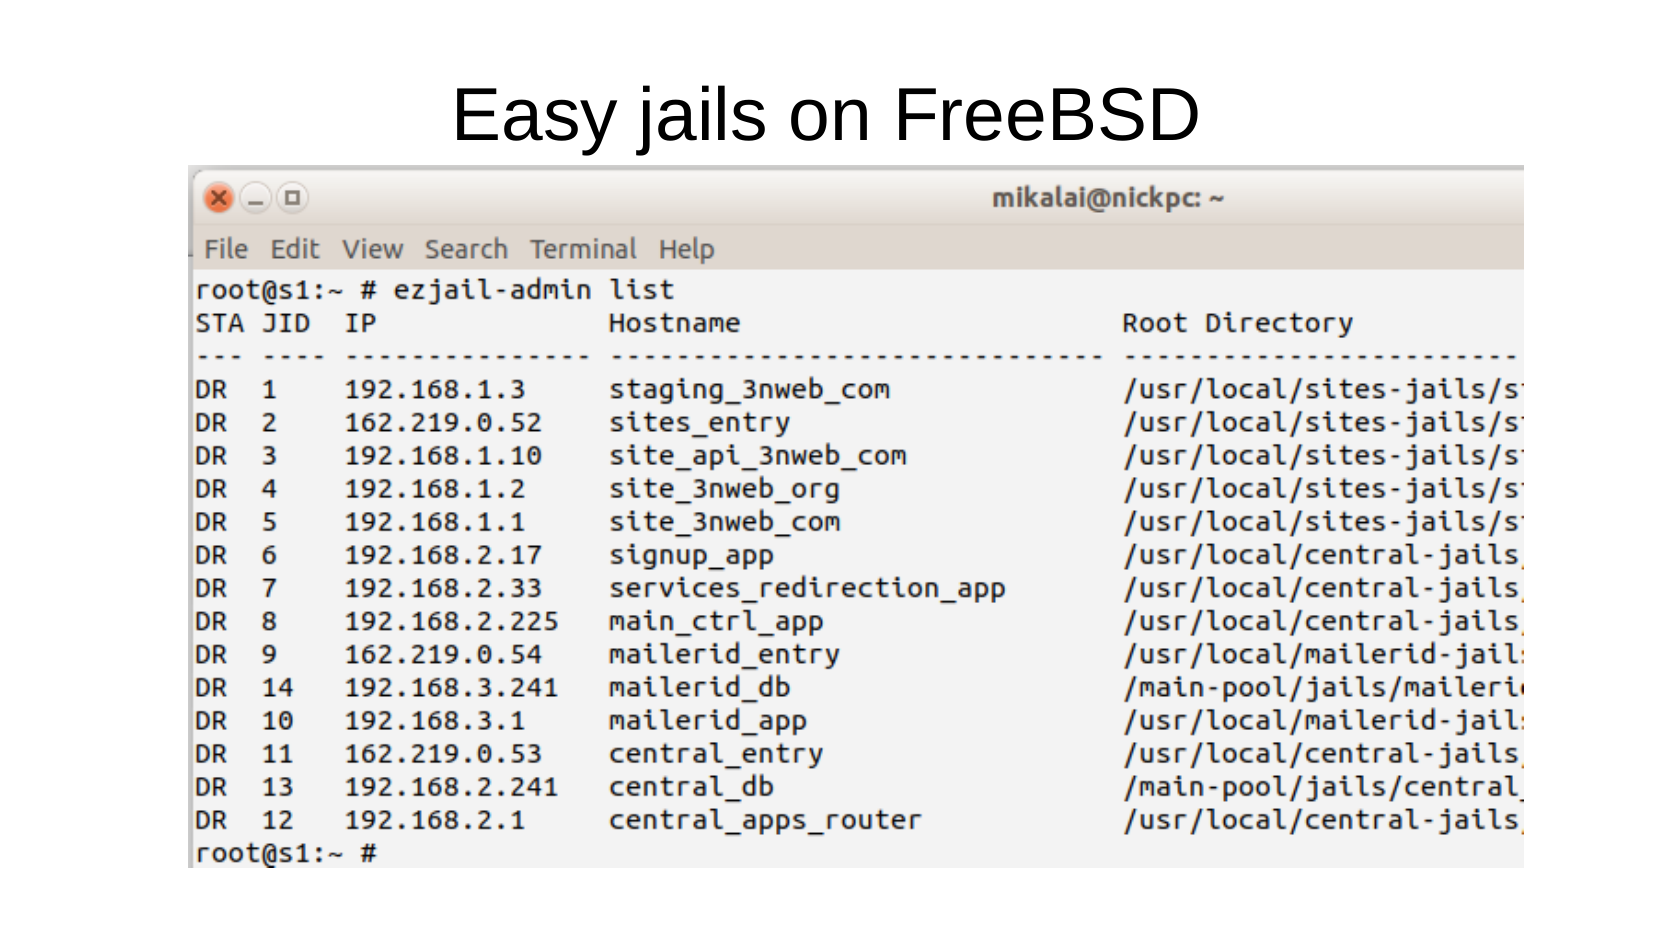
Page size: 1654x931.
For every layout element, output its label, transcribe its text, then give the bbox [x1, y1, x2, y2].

picture [188, 165, 1524, 868]
title Easy jails on FreeBSD [82, 37, 1571, 193]
